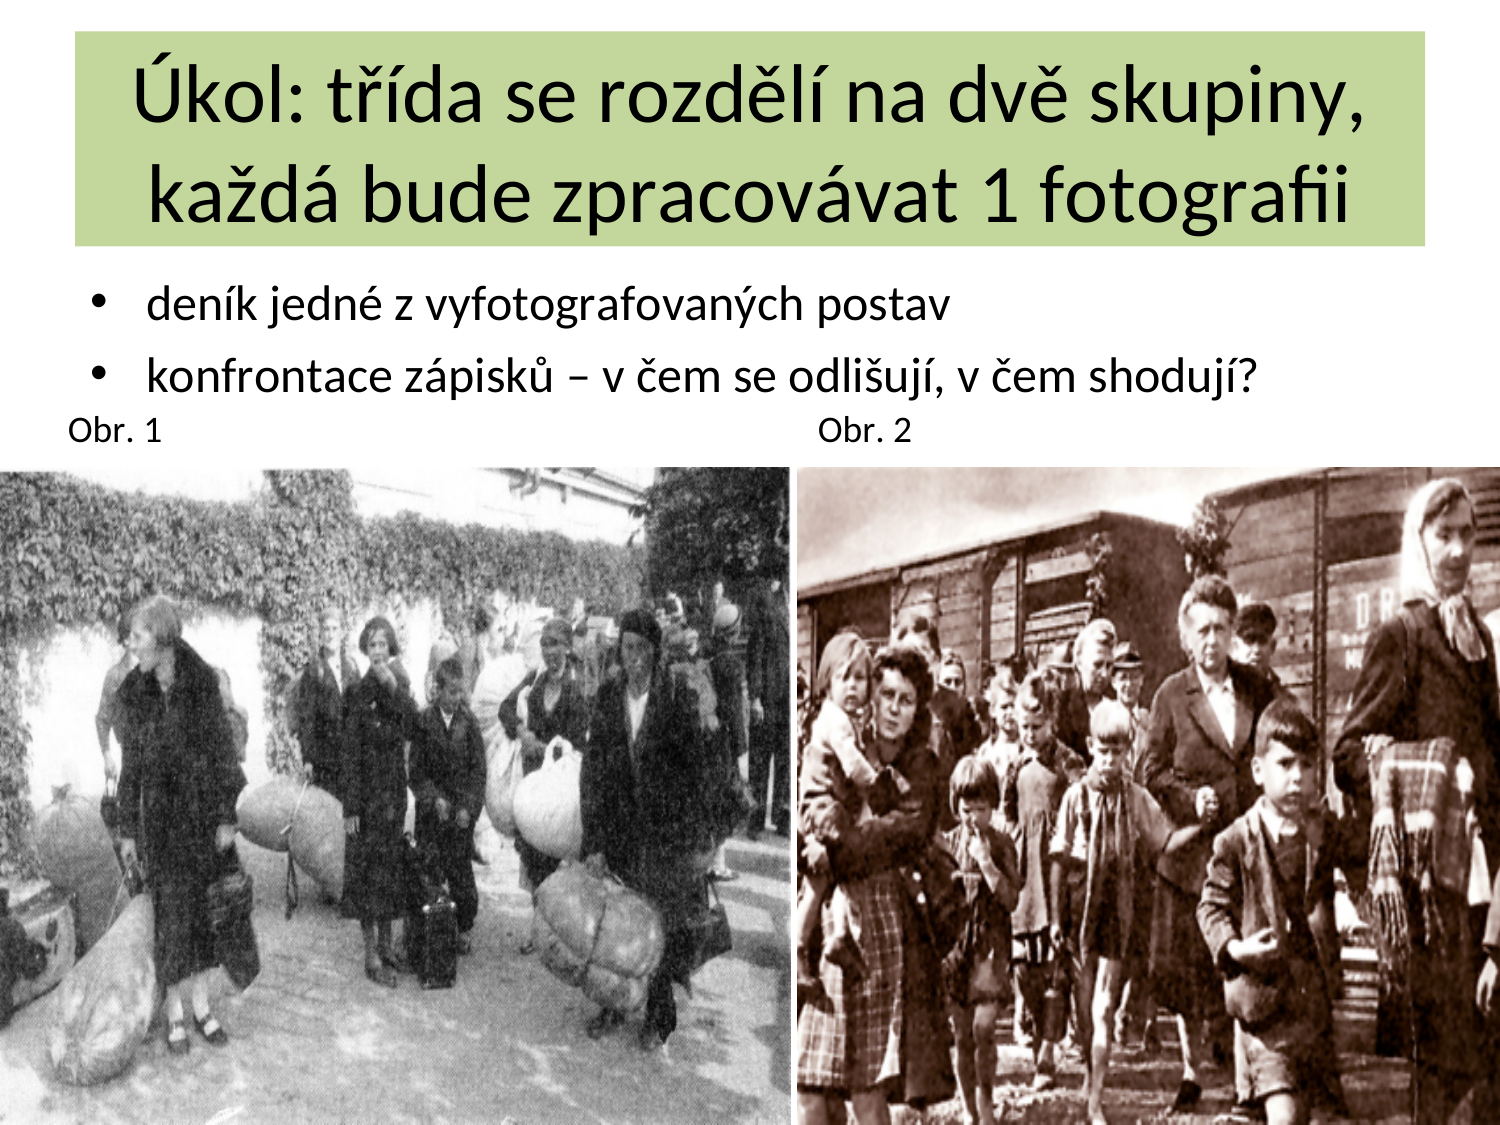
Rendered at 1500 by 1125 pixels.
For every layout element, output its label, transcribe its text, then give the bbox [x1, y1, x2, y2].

list deník jedné z vyfotografovaných postav konfrontace zápisků – v čem se odlišují, v čem shodují? [75, 262, 1426, 1006]
title Úkol: třída se rozdělí na dvě skupiny, každá bude zpracovávat 1 fotografii [75, 31, 1426, 247]
picture [0, 467, 791, 1125]
picture [797, 467, 1500, 1125]
text_box Obr. 1 Obr. 2 [53, 397, 1117, 458]
